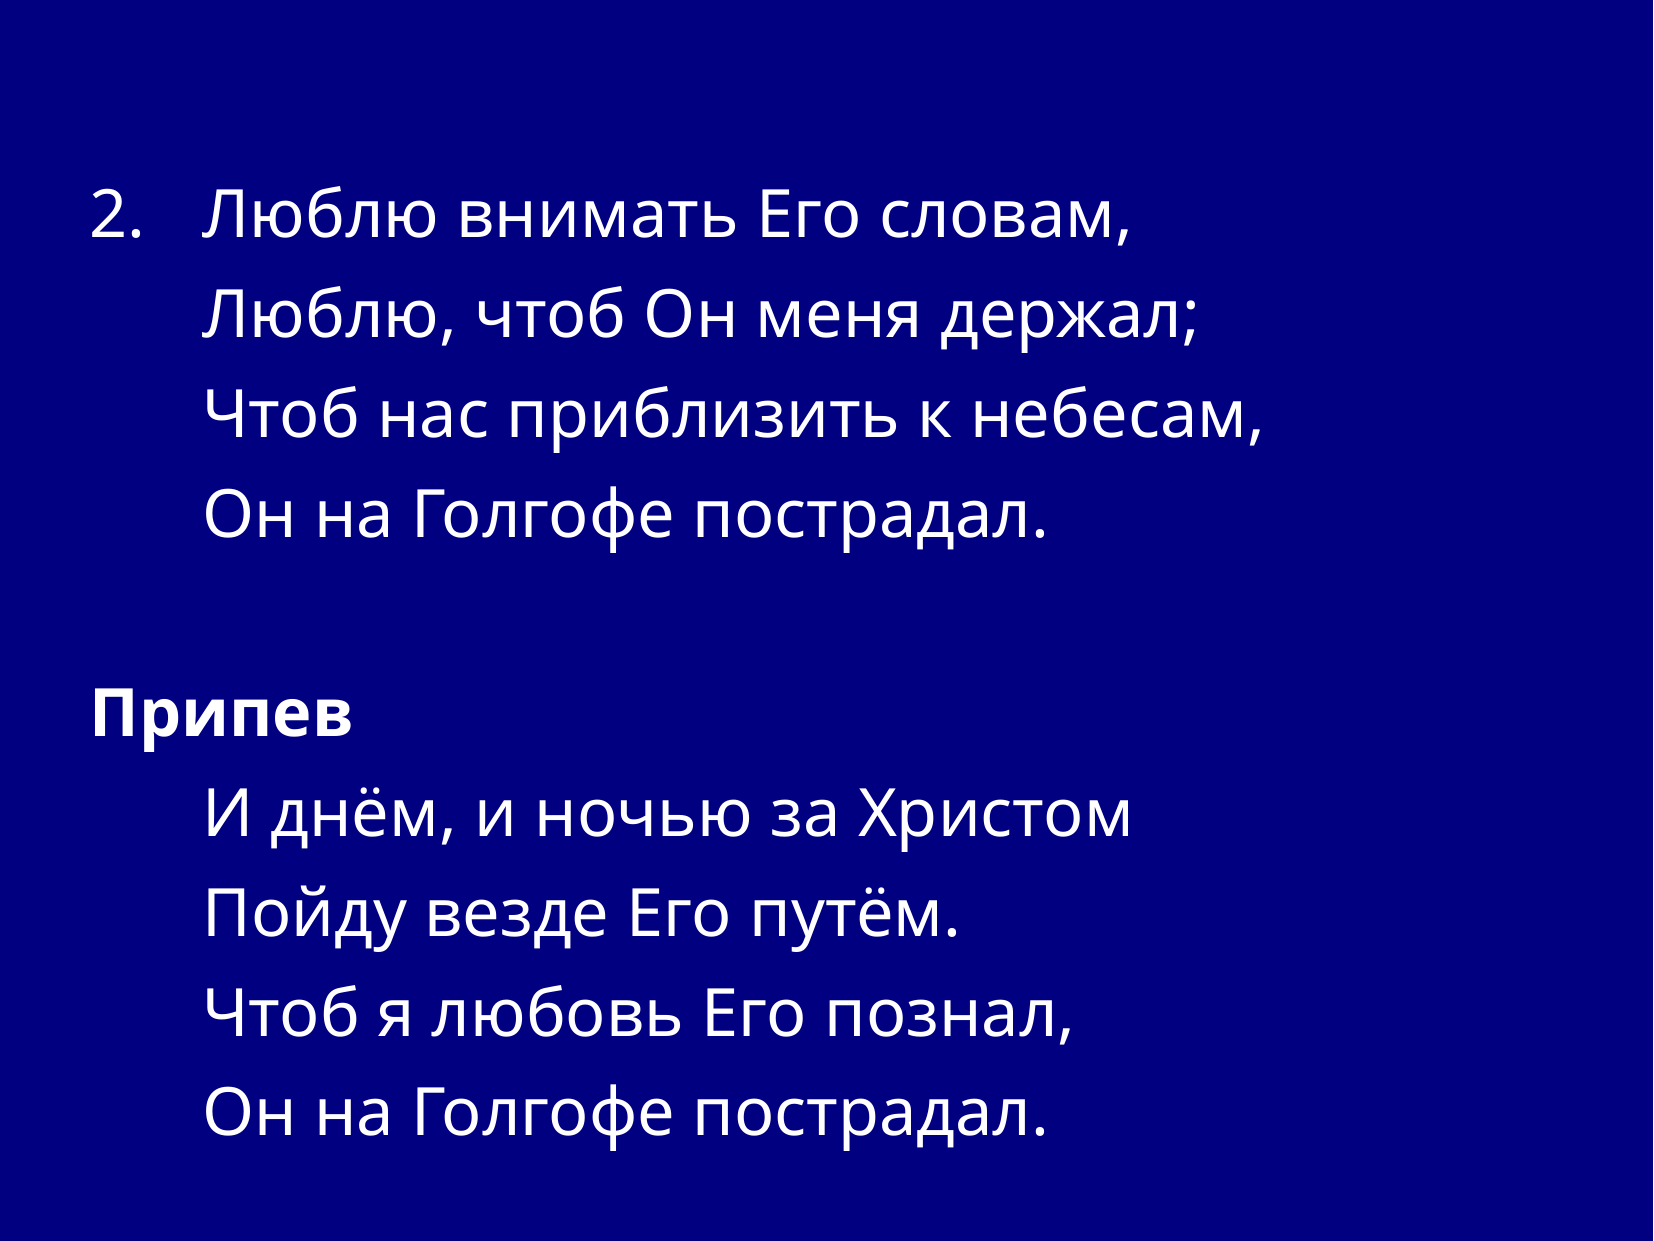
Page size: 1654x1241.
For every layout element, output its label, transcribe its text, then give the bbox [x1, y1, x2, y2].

text_box 2. Люблю внимать Его словам, Люблю, чтоб Он меня держал; Чтоб нас приблизить к небесам, Он на Голгофе пострадал. Припев И днём, и ночью за Христом Пойду везде Его путём. Чтоб я любовь Его познал, Он на Голгофе пострадал. [75, 150, 1576, 1163]
